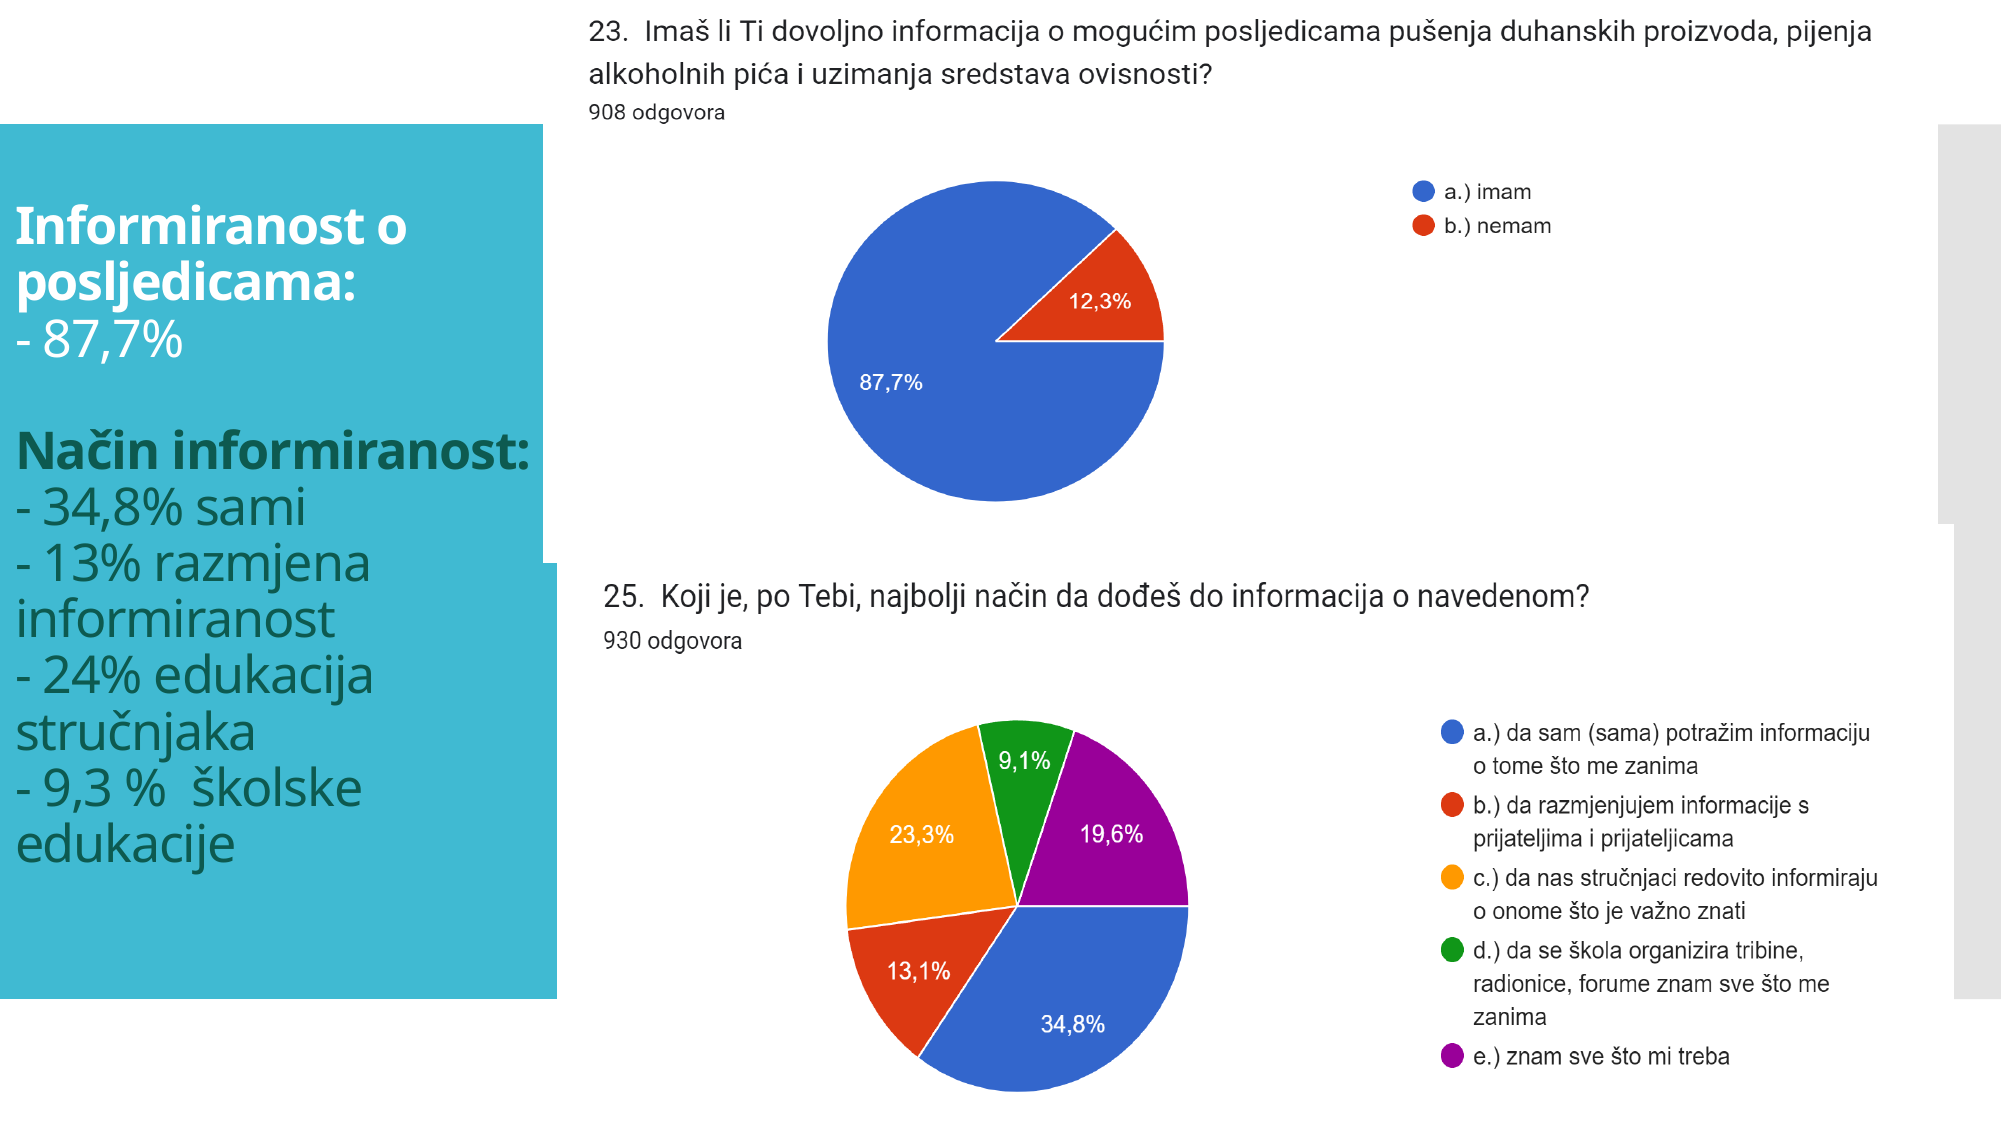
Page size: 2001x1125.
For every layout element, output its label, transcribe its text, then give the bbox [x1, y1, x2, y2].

picture [543, 0, 1954, 1125]
title Informiranost o posljedicama: - 87,7% Način informiranost: - 34,8% sami - 13% razmjena informiranost - 24% edukacija stručnjaka - 9,3 % školske edukacije [0, 184, 557, 940]
